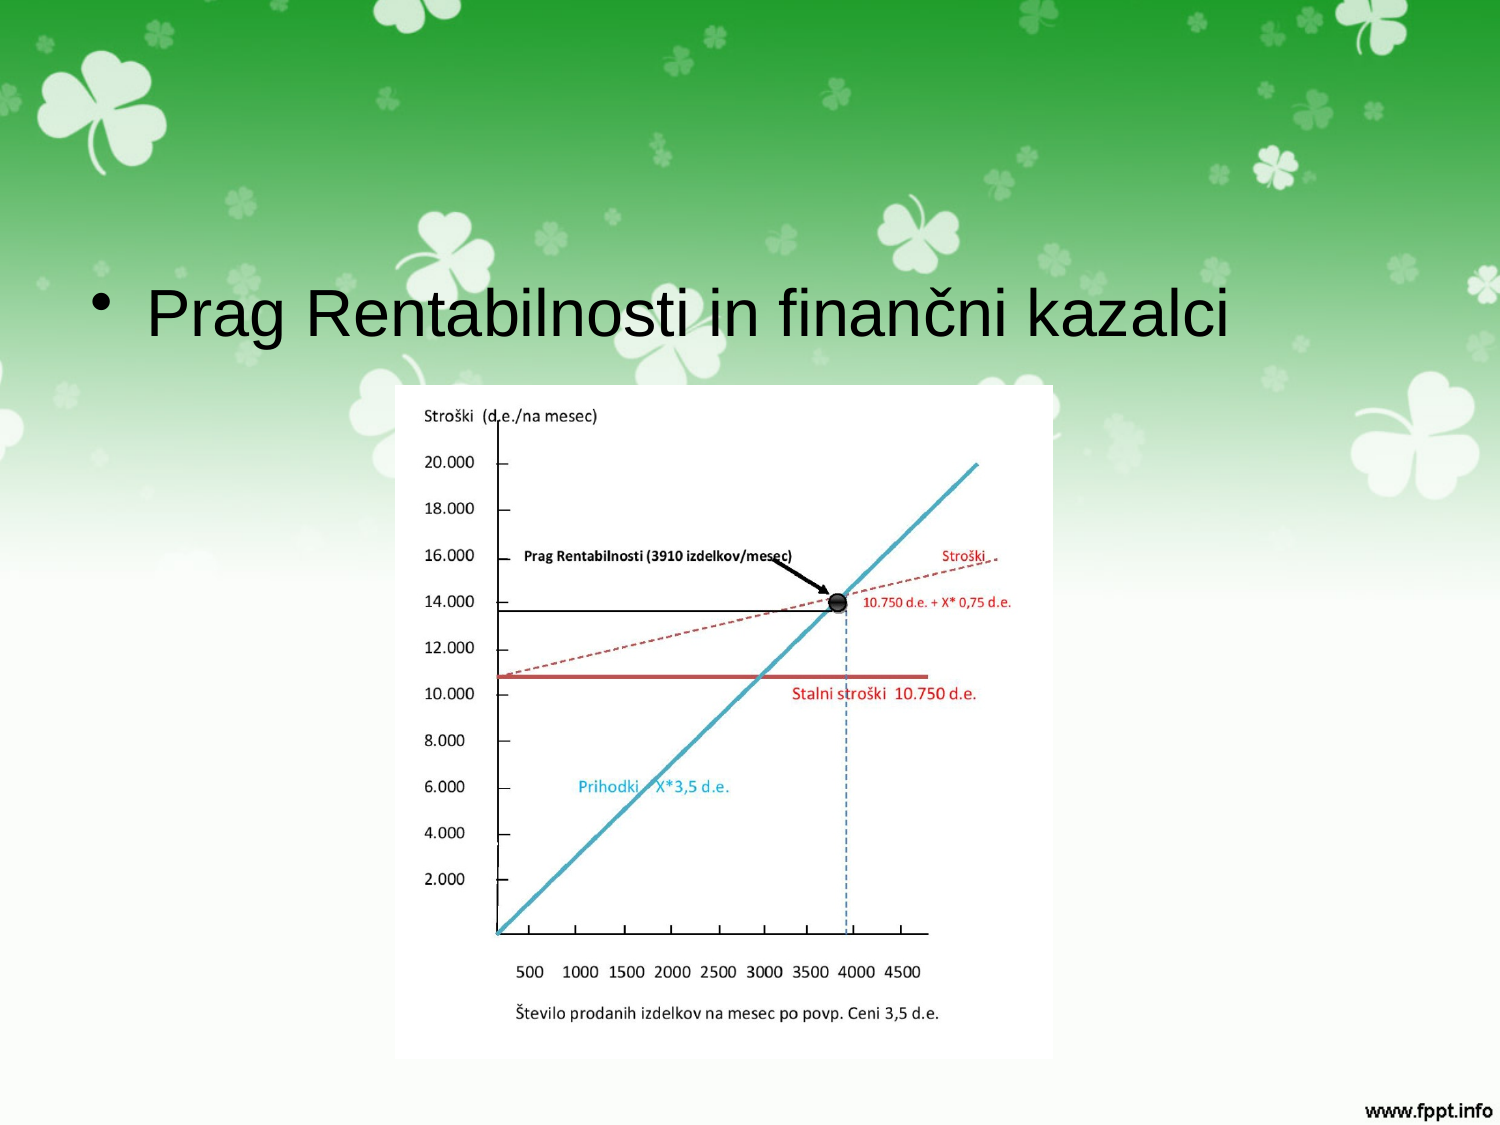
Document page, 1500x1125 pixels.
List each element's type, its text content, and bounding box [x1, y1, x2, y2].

picture [0, 0, 1500, 1125]
list Prag Rentabilnosti in finančni kazalci [75, 262, 1425, 1005]
